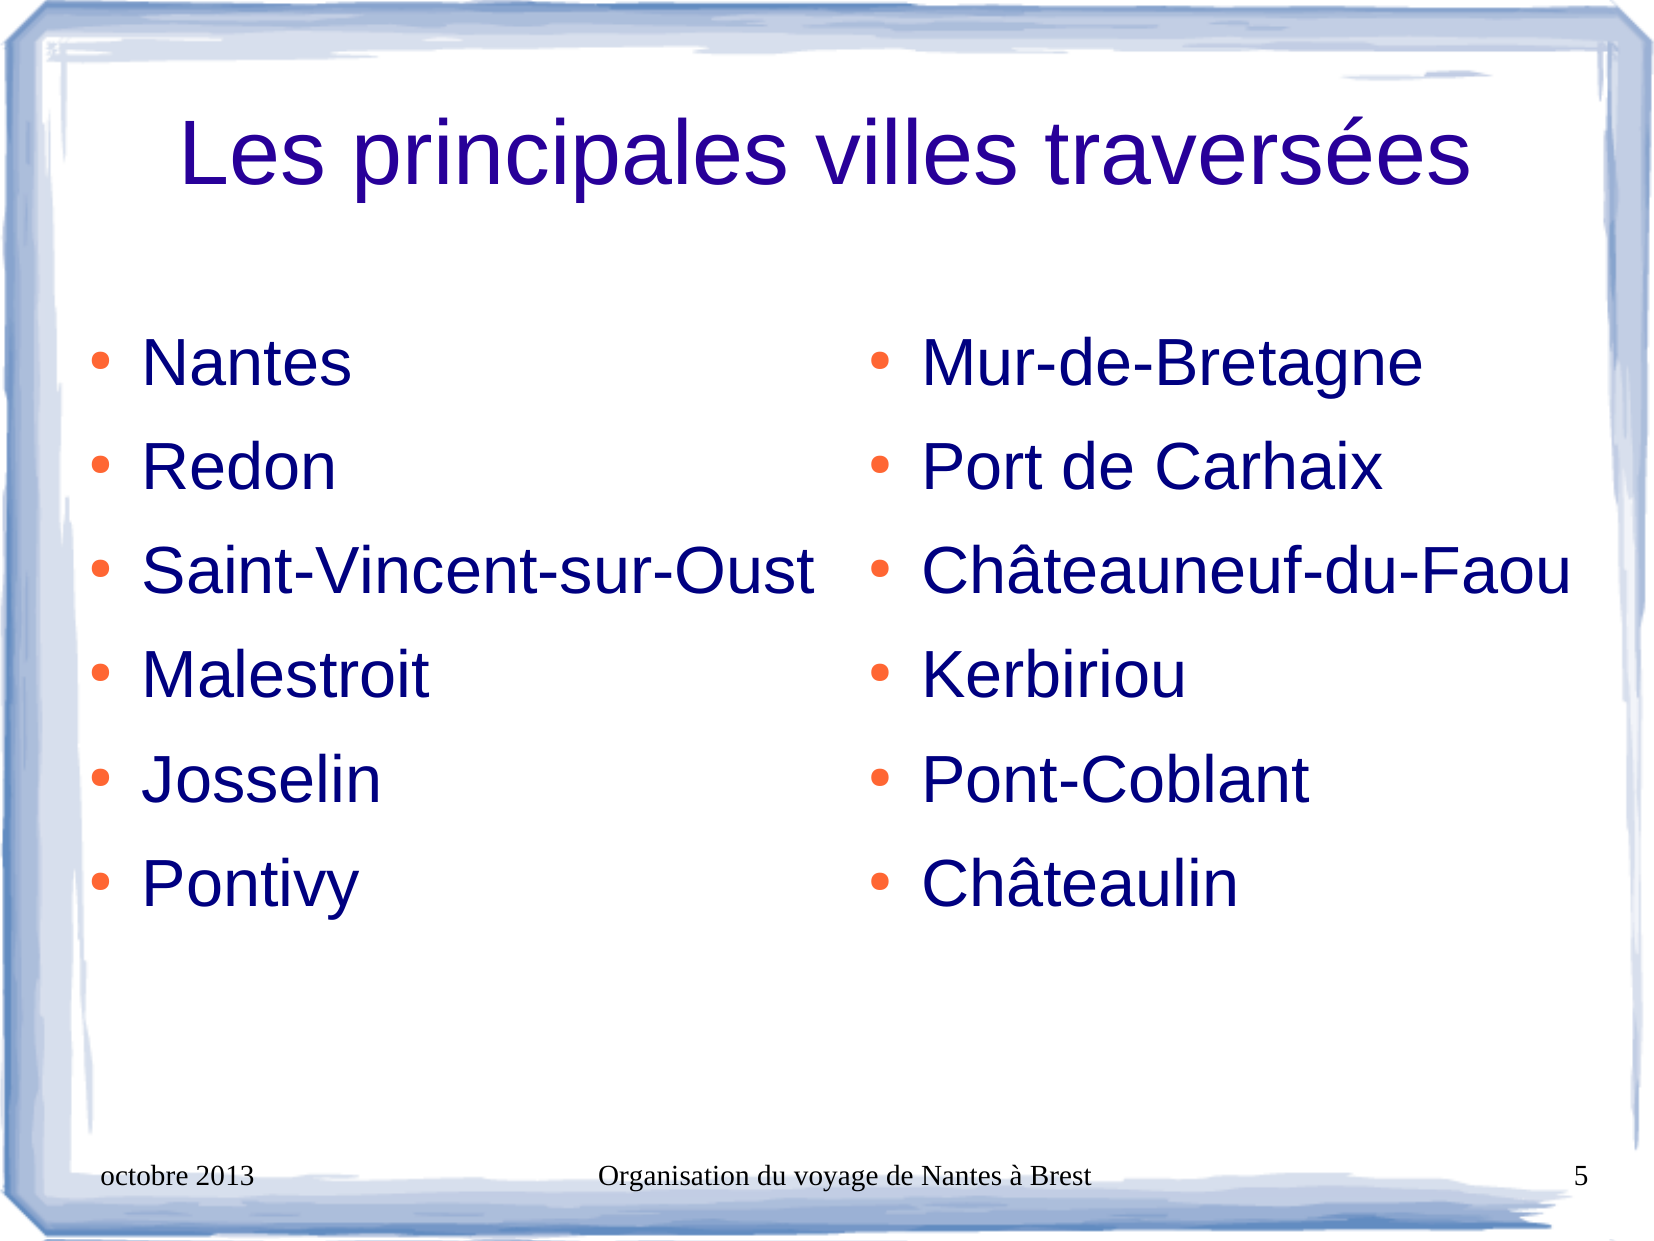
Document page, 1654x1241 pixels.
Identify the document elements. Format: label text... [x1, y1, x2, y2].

list Nantes Redon Saint-Vincent-sur-Oust Malestroit Josselin Pontivy [70, 324, 850, 1045]
title Les principales villes traversées [82, 49, 1571, 257]
list Mur-de-Bretagne Port de Carhaix Châteauneuf-du-Faou Kerbiriou Pont-Coblant Châteaulin [850, 324, 1619, 1045]
picture [0, 0, 1654, 1241]
